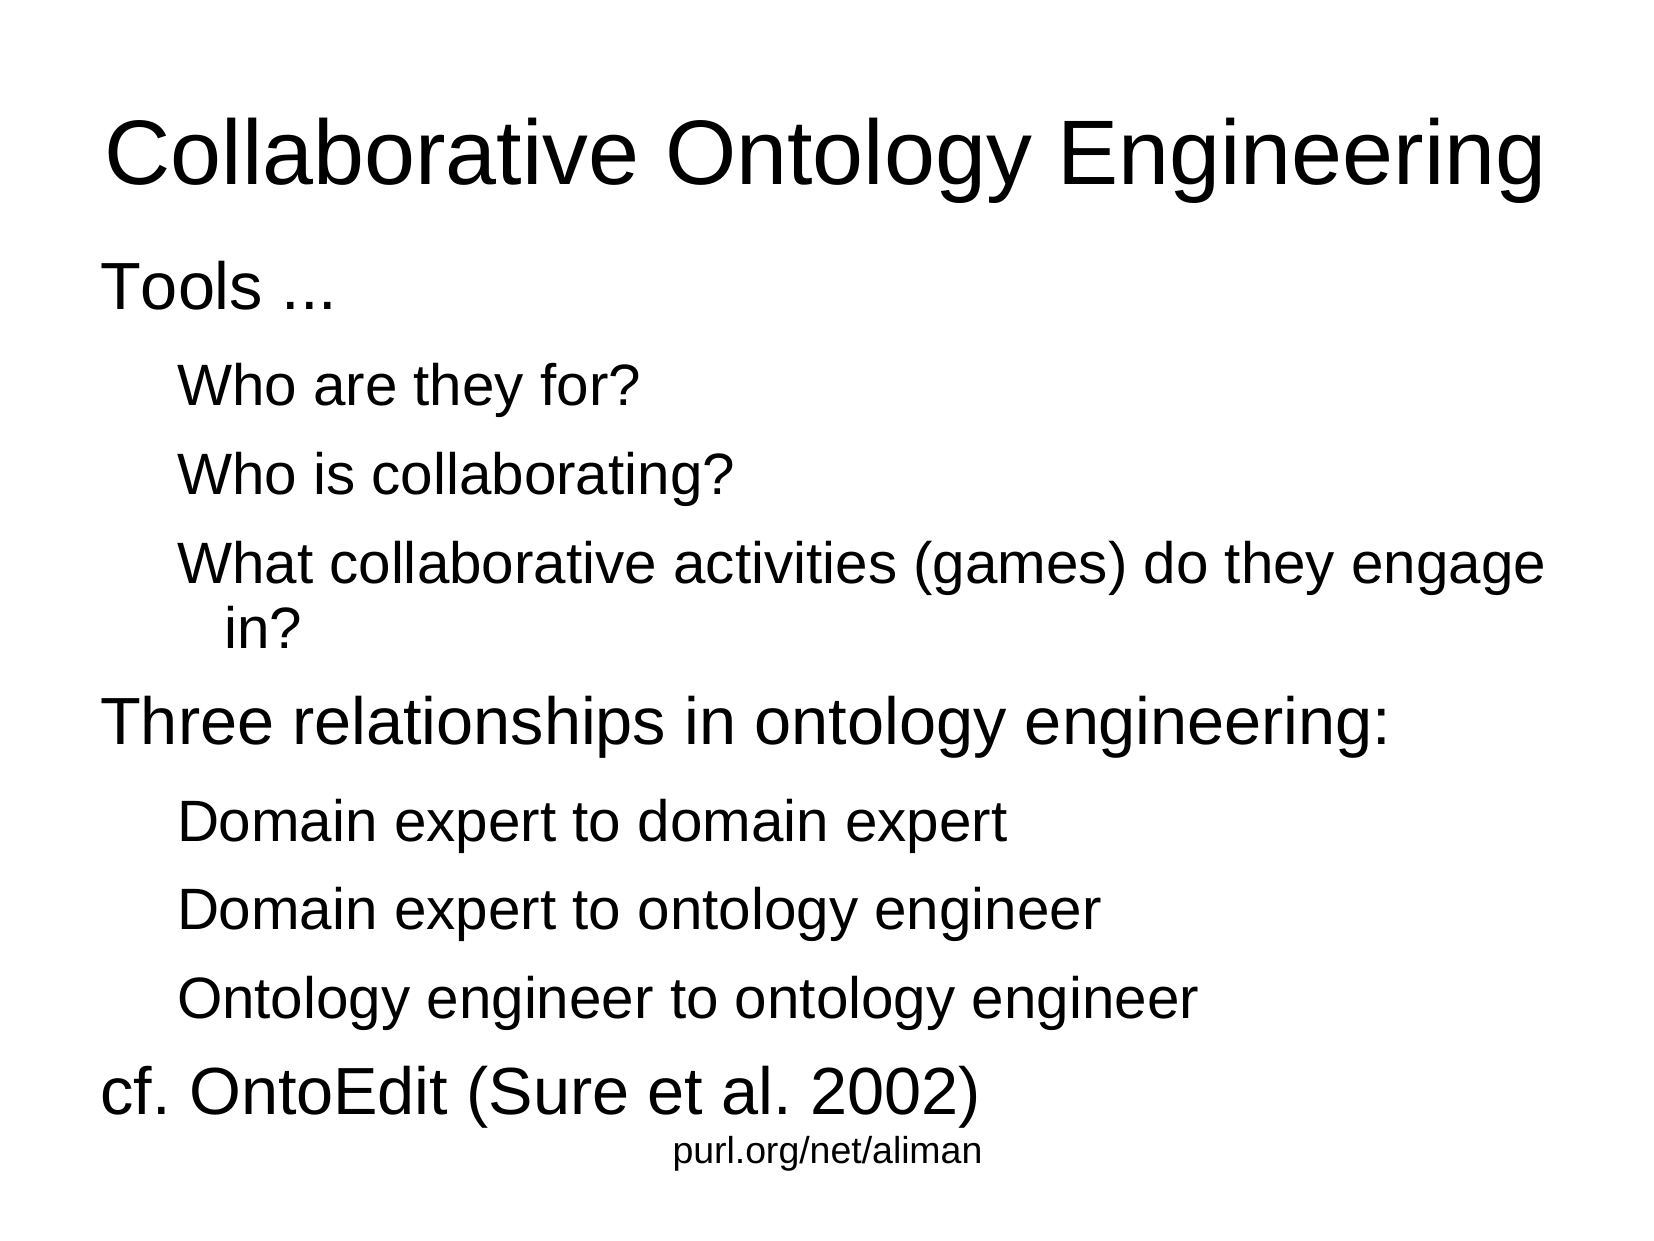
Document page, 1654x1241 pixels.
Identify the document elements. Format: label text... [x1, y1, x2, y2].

list Tools ... Who are they for? Who is collaborating? What collaborative activities (games) do they engage in? Three relationships in ontology engineering: Domain expert to domain expert Domain expert to ontology engineer Ontology engineer to ontology engineer cf. OntoEdit (Sure et al. 2002) [82, 248, 1571, 1128]
title Collaborative Ontology Engineering [82, 56, 1571, 248]
